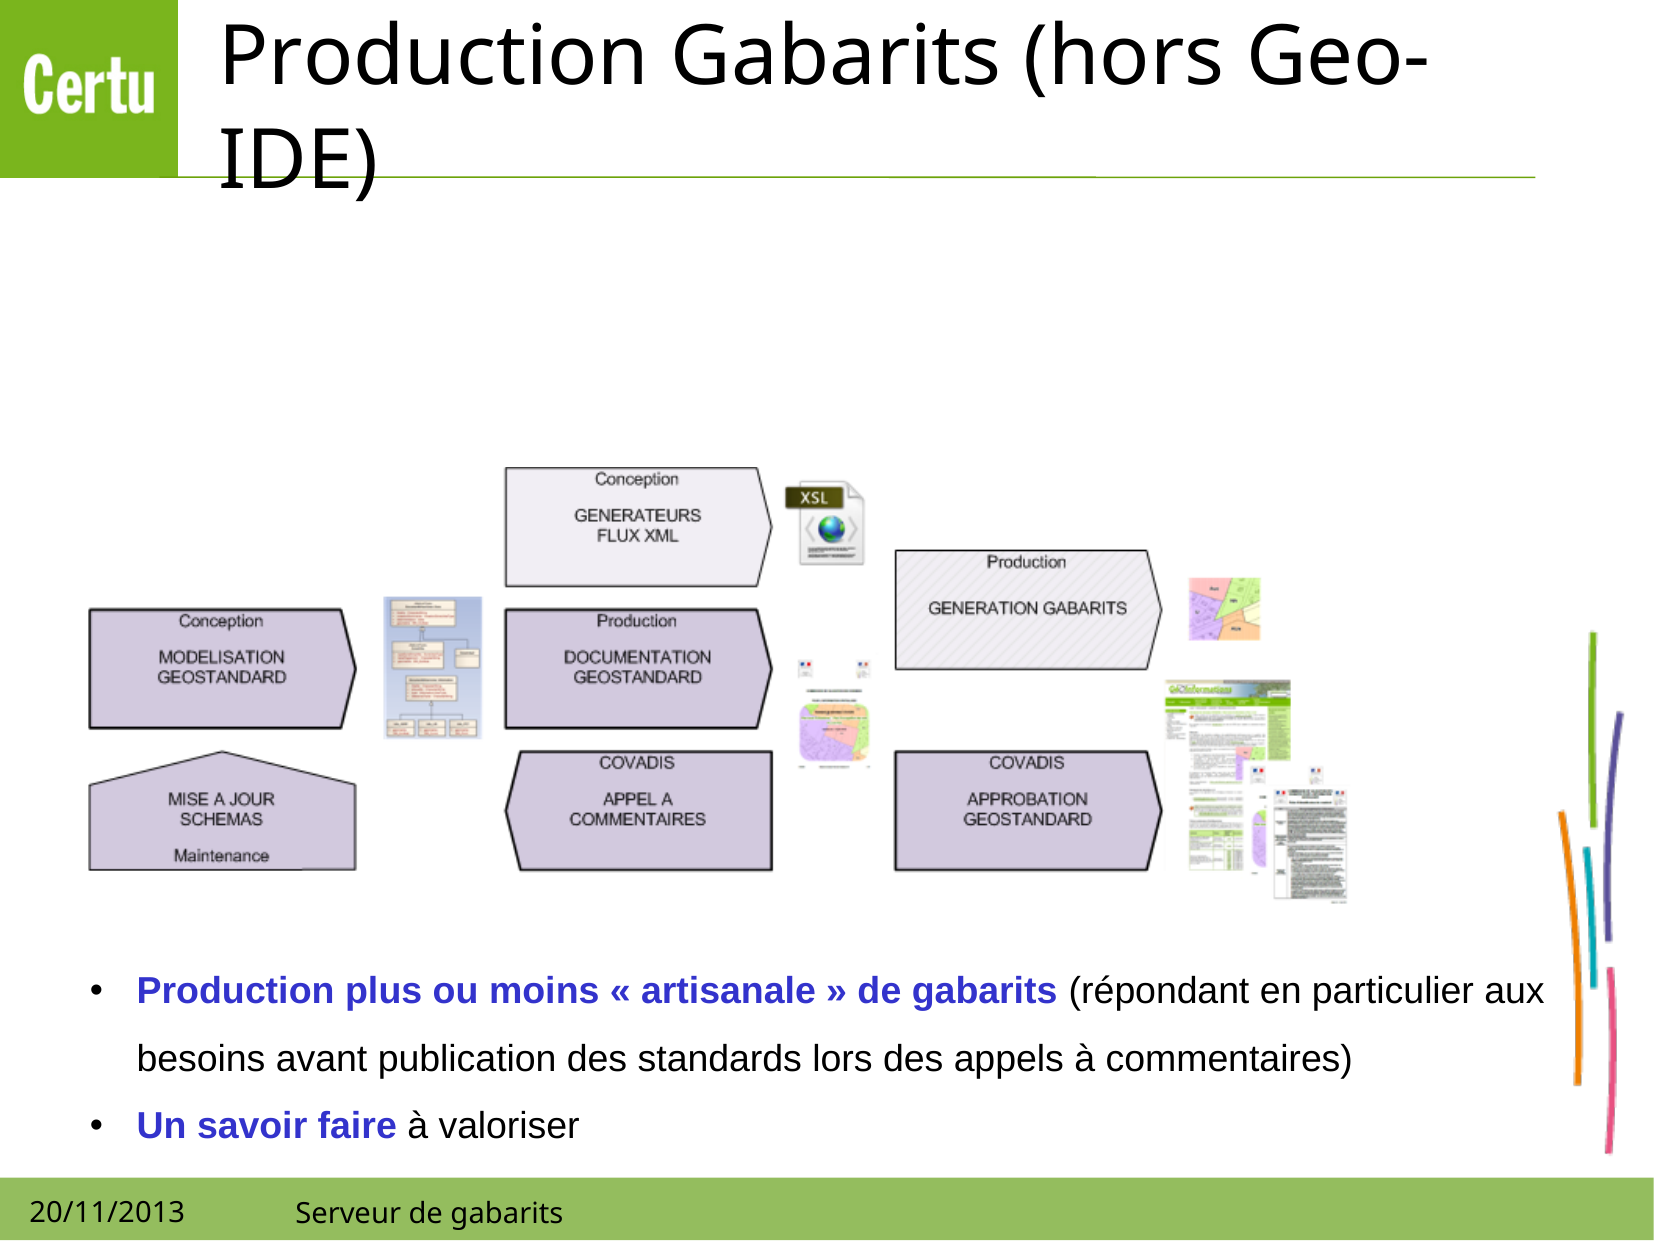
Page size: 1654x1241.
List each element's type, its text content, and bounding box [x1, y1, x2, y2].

title Production Gabarits (hors Geo-IDE) [218, 48, 1536, 153]
text_box Serveur de gabarits [295, 1192, 1536, 1230]
text_box 20/11/2013 [29, 1180, 266, 1240]
text_box Production plus ou moins « artisanale » de gabarits (répondant en particulier aux besoins avant publication des standards lors des appels à commentaires) Un savoir faire à valoriser [0, 936, 1601, 1222]
picture [0, 0, 178, 178]
picture [88, 467, 1352, 907]
picture [1535, 620, 1654, 1165]
